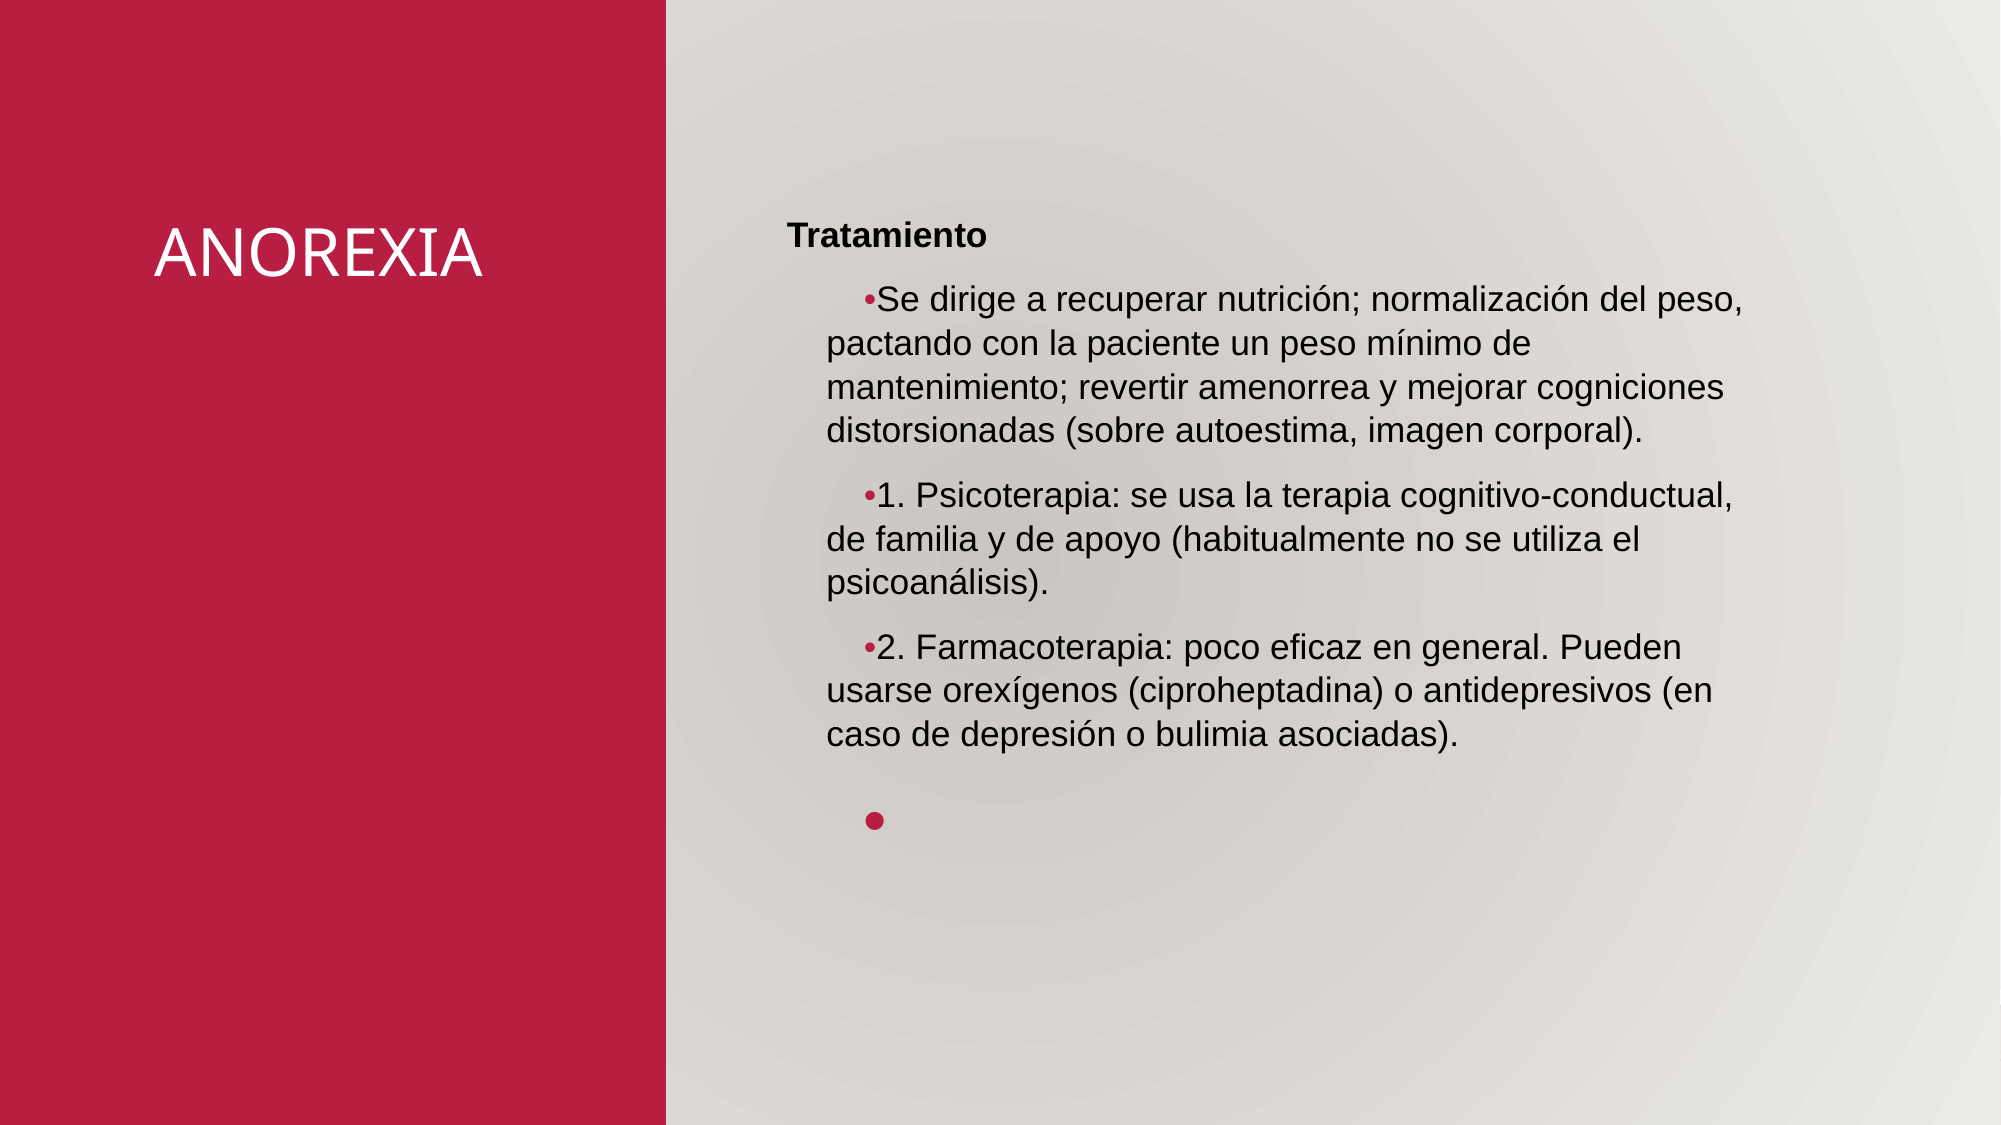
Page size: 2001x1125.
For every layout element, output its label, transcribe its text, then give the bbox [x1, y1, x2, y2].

text_box [0, 0, 2000, 1125]
title ANOREXIA [139, 203, 587, 956]
list Tratamiento Se dirige a recuperar nutrición; normalización del peso, pactando con la paciente un peso mínimo de mantenimiento; revertir amenorrea y mejorar cogniciones distorsionadas (sobre autoestima, imagen corporal). 1. Psicoterapia: se usa la terapia cognitivo-conductual, de familia y de apoyo (habitualmente no se utiliza el psicoanálisis). 2. Farmacoterapia: poco eficaz en general. Pueden usarse orexígenos (ciproheptadina) o antidepresivos (en caso de depresión o bulimia asociadas). [771, 203, 1762, 1011]
